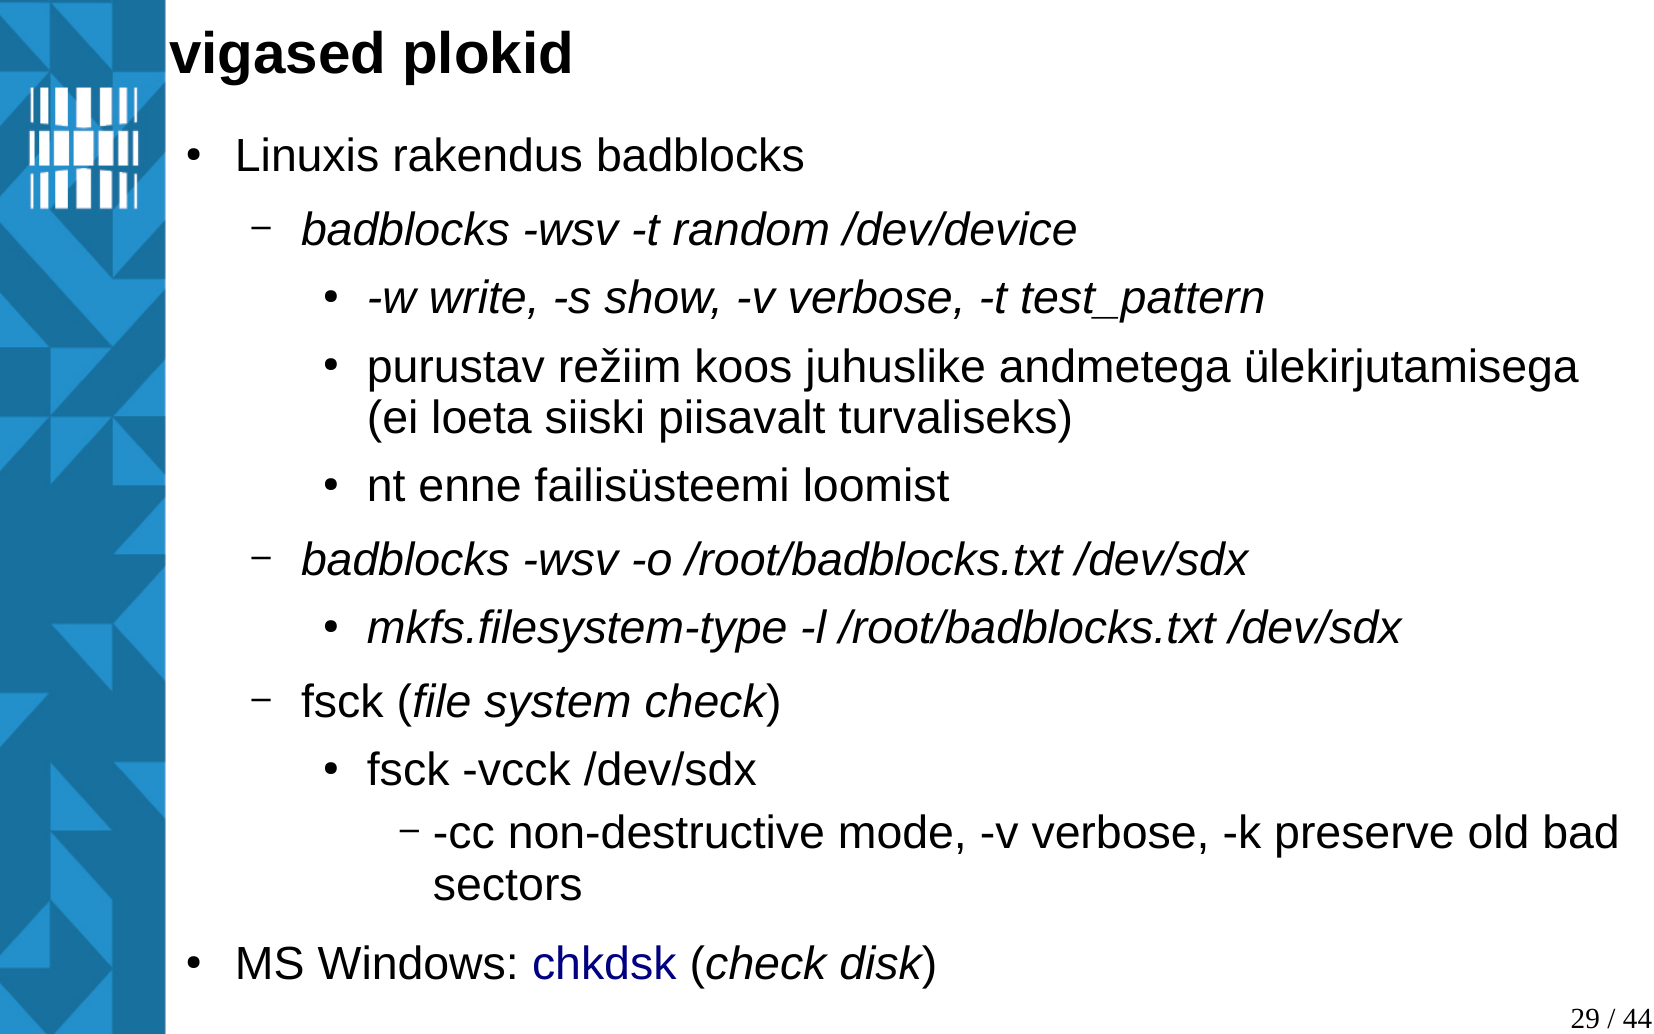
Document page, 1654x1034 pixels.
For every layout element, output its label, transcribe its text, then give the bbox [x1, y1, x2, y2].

list Linuxis rakendus badblocks badblocks -wsv -t random /dev/device -w write, -s show, -v verbose, -t test_pattern purustav režiim koos juhuslike andmetega ülekirjutamisega (ei loeta siiski piisavalt turvaliseks) nt enne failisüsteemi loomist badblocks -wsv -o /root/badblocks.txt /dev/sdx mkfs.filesystem-type -l /root/badblocks.txt /dev/sdx fsck (file system check) fsck -vcck /dev/sdx -cc non-destructive mode, -v verbose, -k preserve old bad sectors MS Windows: chkdsk (check disk) [169, 129, 1630, 997]
title vigased plokid [169, 11, 1571, 95]
